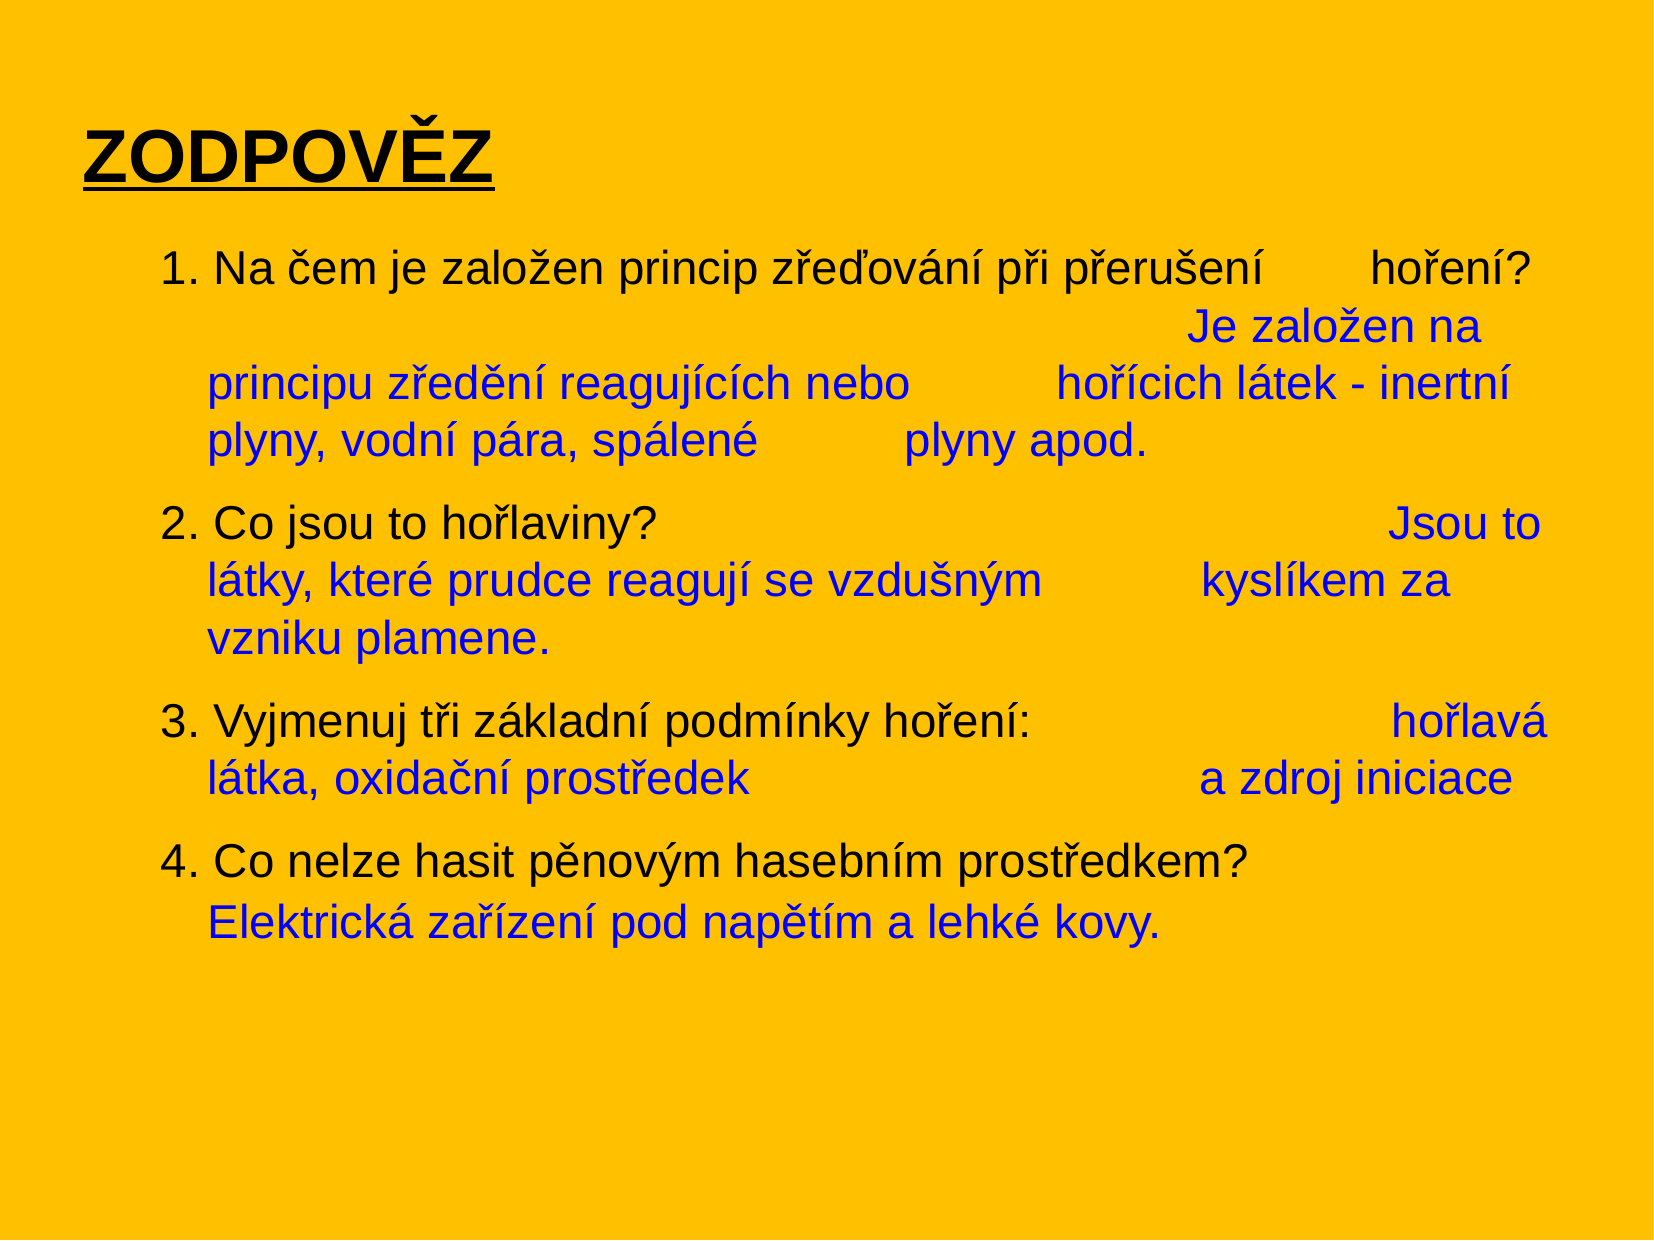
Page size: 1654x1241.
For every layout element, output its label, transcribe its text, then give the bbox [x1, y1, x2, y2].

title ZODPOVĚZ [82, 49, 1571, 237]
list 1. Na čem je založen princip zřeďování při přerušení hoření? Je založen na principu zředění reagujících nebo hořícich látek - inertní plyny, vodní pára, spálené plyny apod. 2. Co jsou to hořlaviny? Jsou to látky, které prudce reagují se vzdušným kyslíkem za vzniku plamene. 3. Vyjmenuj tři základní podmínky hoření: hořlavá látka, oxidační prostředek a zdroj iniciace 4. Co nelze hasit pěnovým hasebním prostředkem? Elektrická zařízení pod napětím a lehké kovy. [82, 237, 1571, 1241]
